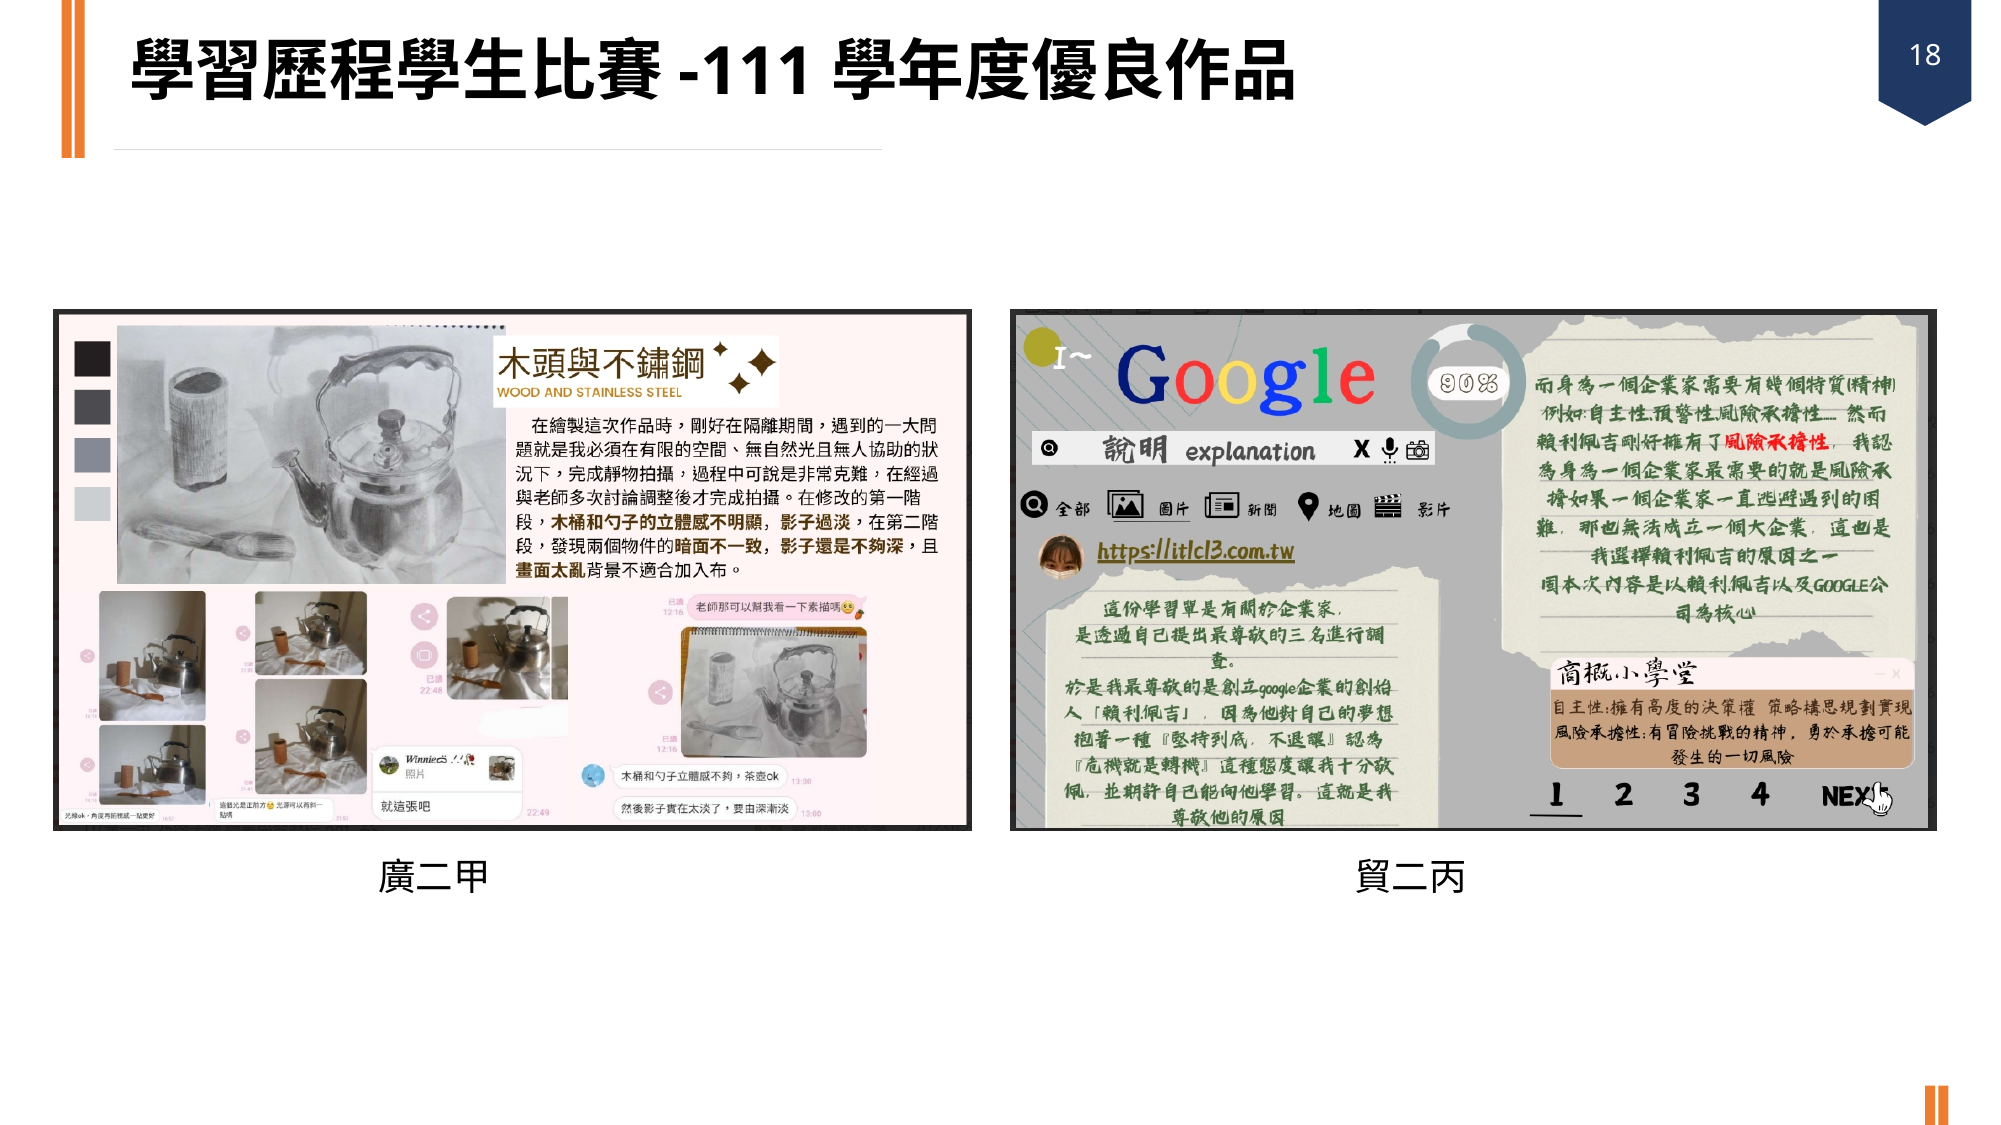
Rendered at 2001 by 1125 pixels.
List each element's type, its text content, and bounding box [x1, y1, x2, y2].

list 學習歷程學生比賽-111學年度優良作品 [114, 29, 1415, 118]
picture [1010, 309, 1937, 831]
text_box 貿二丙 [1339, 845, 1482, 906]
text_box 廣二甲 [363, 845, 506, 906]
picture [53, 309, 972, 831]
